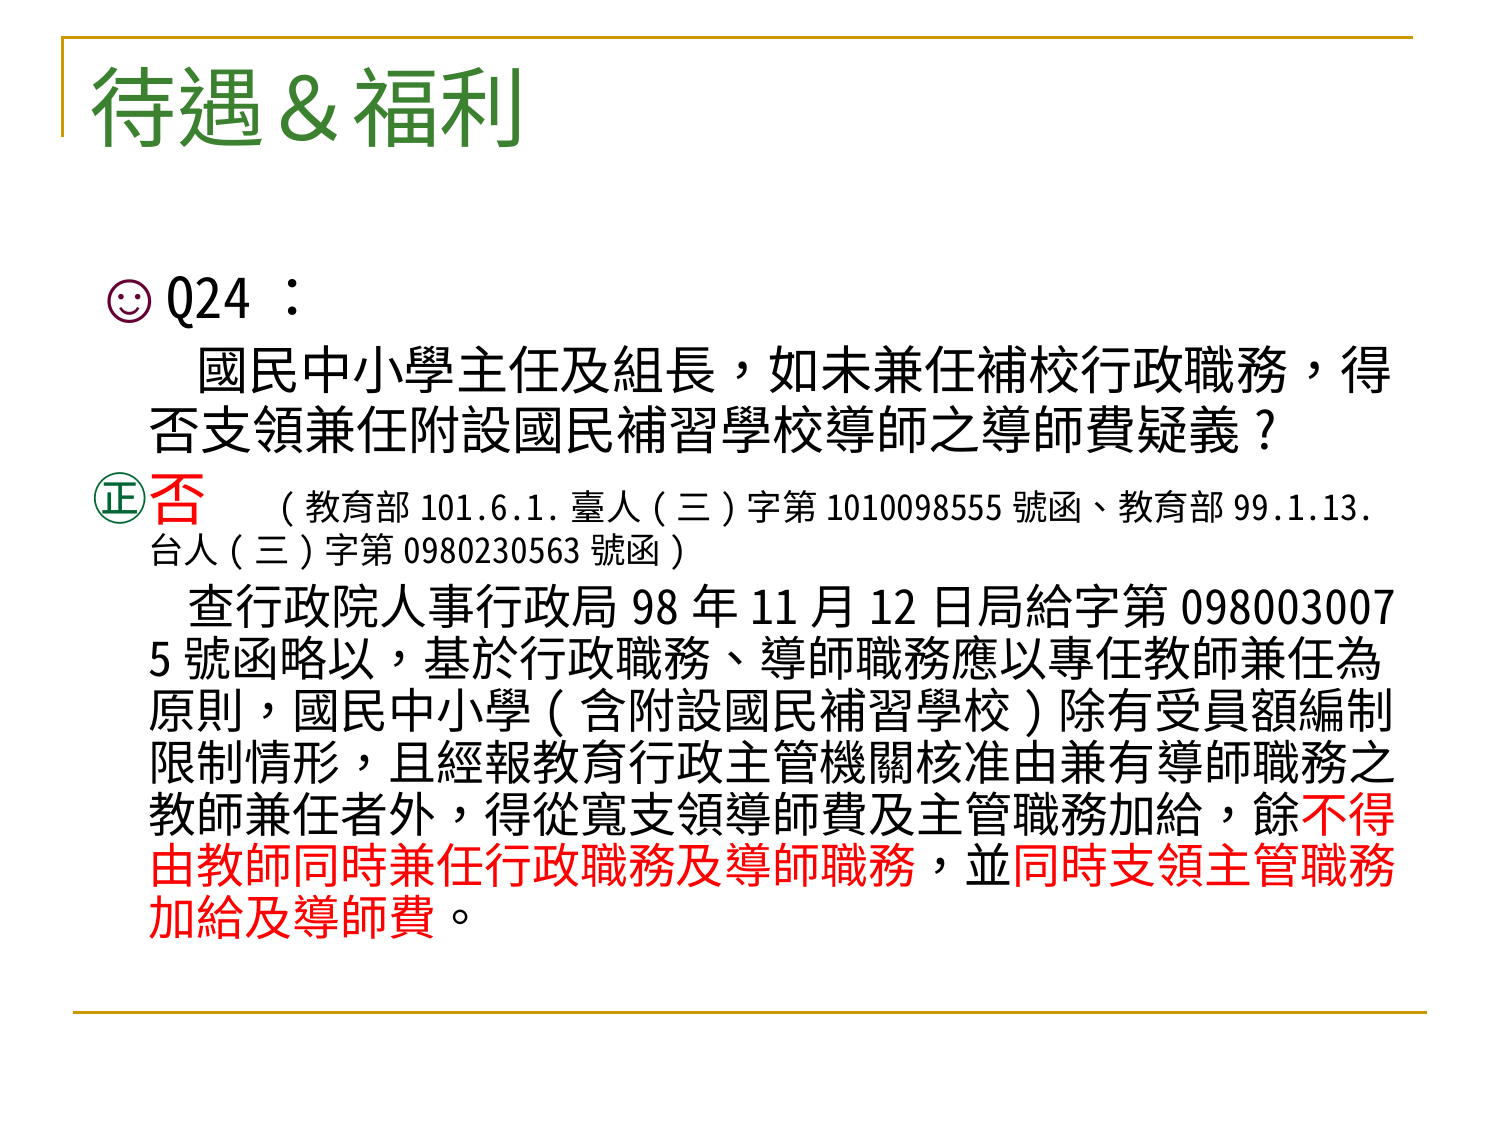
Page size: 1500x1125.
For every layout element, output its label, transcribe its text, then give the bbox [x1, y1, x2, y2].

title 待遇＆福利 [75, 45, 1426, 233]
list Q24： 國民中小學主任及組長，如未兼任補校行政職務，得否支領兼任附設國民補習學校導師之導師費疑義? 否 (教育部101.6.1.臺人(三)字第1010098555號函、教育部99.1.13.台人(三)字第0980230563號函) 查行政院人事行政局98年11月12日局給字第0980030075號函略以，基於行政職務、導師職務應以專任教師兼任為原則，國民中小學(含附設國民補習學校)除有受員額編制限制情形，且經報教育行政主管機關核准由兼有導師職務之教師兼任者外，得從寬支領導師費及主管職務加給，餘不得由教師同時兼任行政職務及導師職務，並同時支領主管職務加給及導師費。 [77, 262, 1428, 1005]
